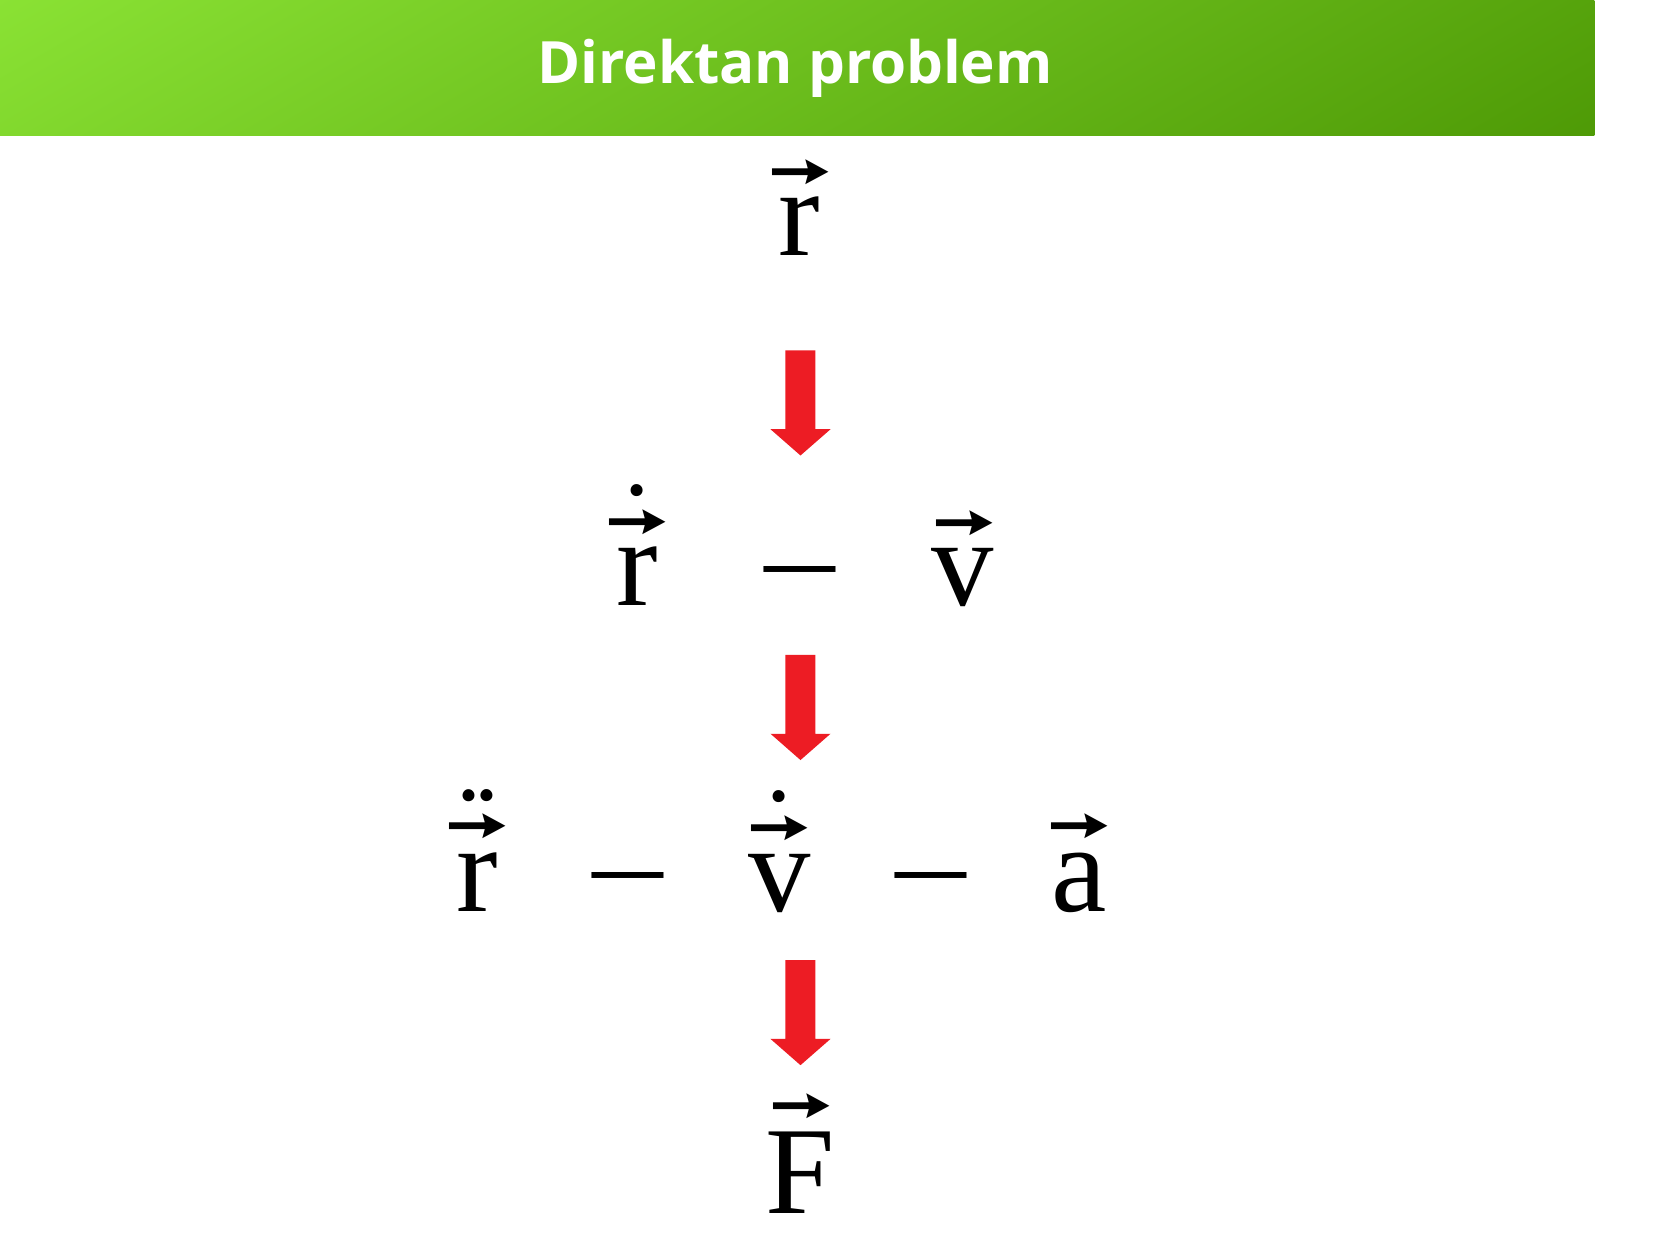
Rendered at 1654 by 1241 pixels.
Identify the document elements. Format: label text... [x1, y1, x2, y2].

text_box Direktan problem [0, 17, 1654, 104]
text_box [770, 654, 831, 761]
chart [757, 1088, 844, 1241]
chart [437, 782, 1121, 938]
chart [597, 478, 1008, 633]
chart [759, 144, 842, 283]
text_box [770, 960, 831, 1066]
text_box [770, 350, 831, 456]
